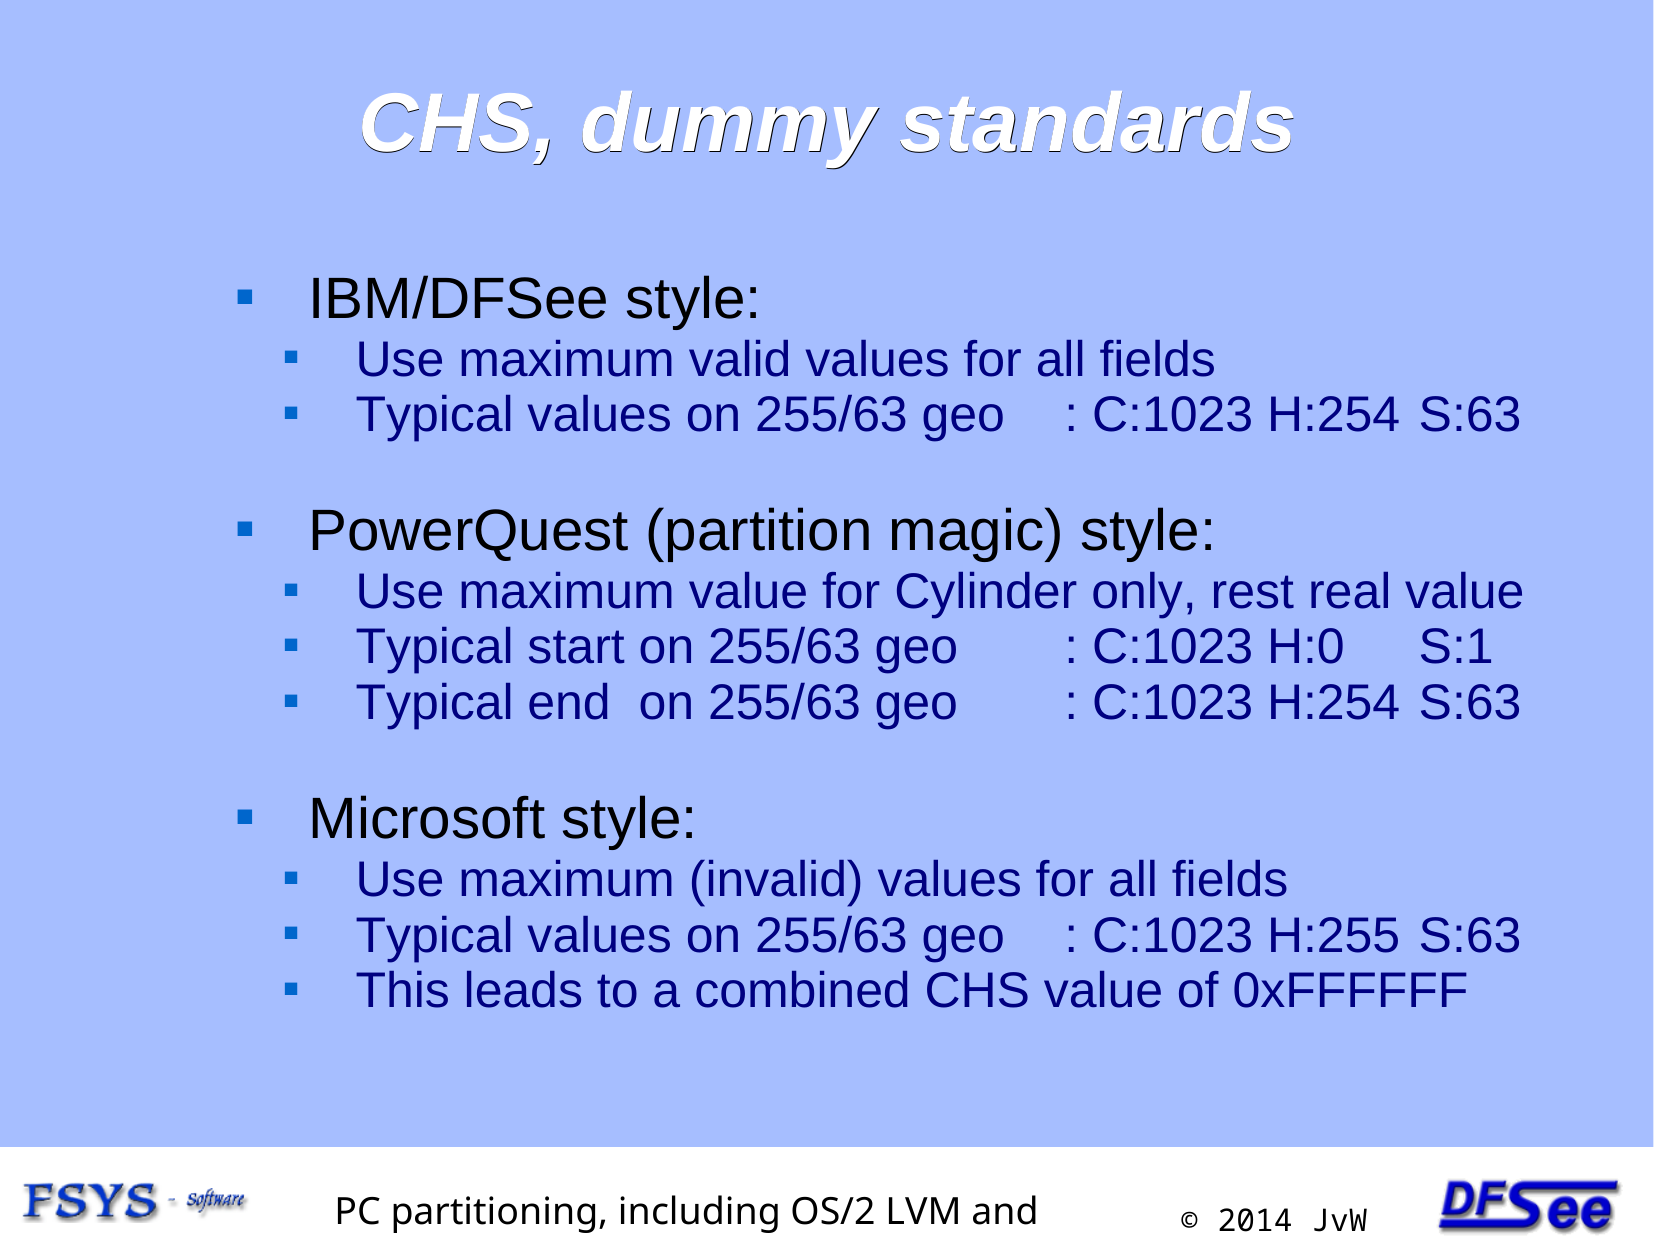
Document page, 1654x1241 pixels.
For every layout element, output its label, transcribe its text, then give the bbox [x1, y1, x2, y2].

title CHS, dummy standards [121, 19, 1534, 227]
picture [18, 1178, 254, 1223]
list IBM/DFSee style: Use maximum valid values for all fields Typical values on 255/63 geo : C:1023 H:254 S:63 PowerQuest (partition magic) style: Use maximum value for Cylinder only, rest real value Typical start on 255/63 geo : C:1023 H:0 S:1 Typical end on 255/63 geo : C:1023 H:254 S:63 Microsoft style: Use maximum (invalid) values for all fields Typical values on 255/63 geo : C:1023 H:255 S:63 This leads to a combined CHS value of 0xFFFFFF [178, 265, 1570, 1169]
picture [1434, 1177, 1623, 1241]
